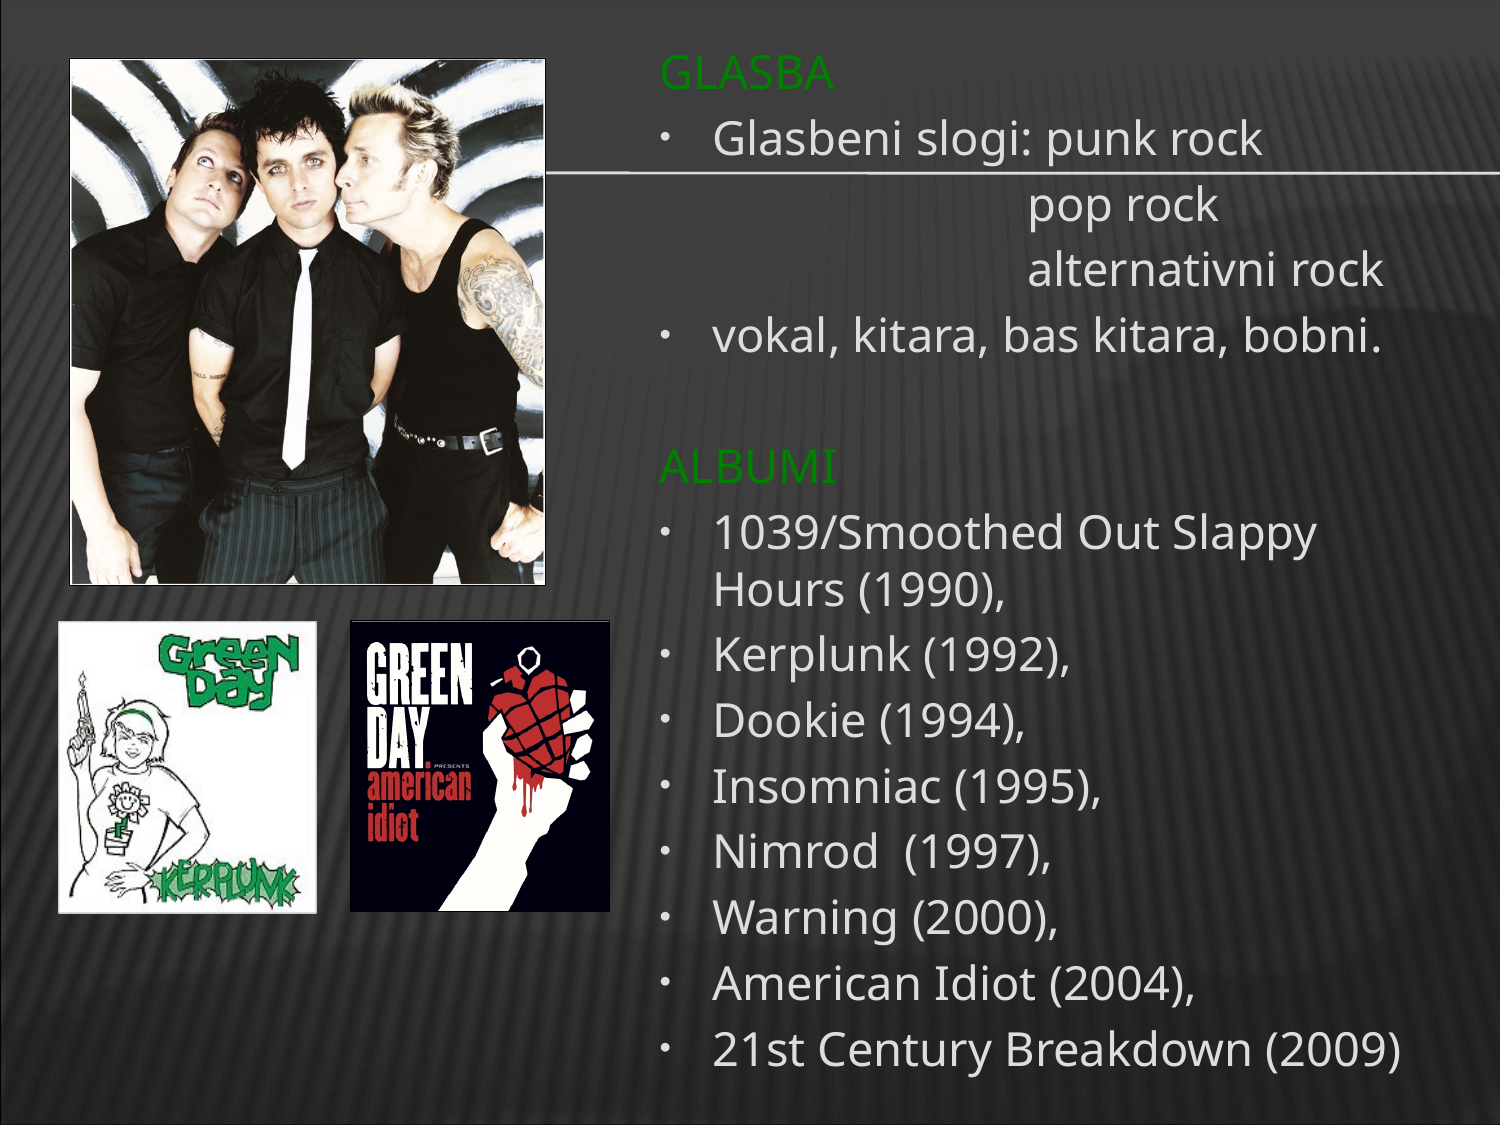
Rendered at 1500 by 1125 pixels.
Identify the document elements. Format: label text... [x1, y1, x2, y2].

list GLASBA Glasbeni slogi: punk rock pop rock alternativni rock vokal, kitara, bas kitara, bobni. ALBUMI 1039/Smoothed Out Slappy Hours (1990), Kerplunk (1992), Dookie (1994), Insomniac (1995), Nimrod (1997), Warning (2000), American Idiot (2004), 21st Century Breakdown (2009) [644, 35, 1475, 1090]
picture [70, 58, 545, 585]
picture [0, 0, 1500, 1125]
